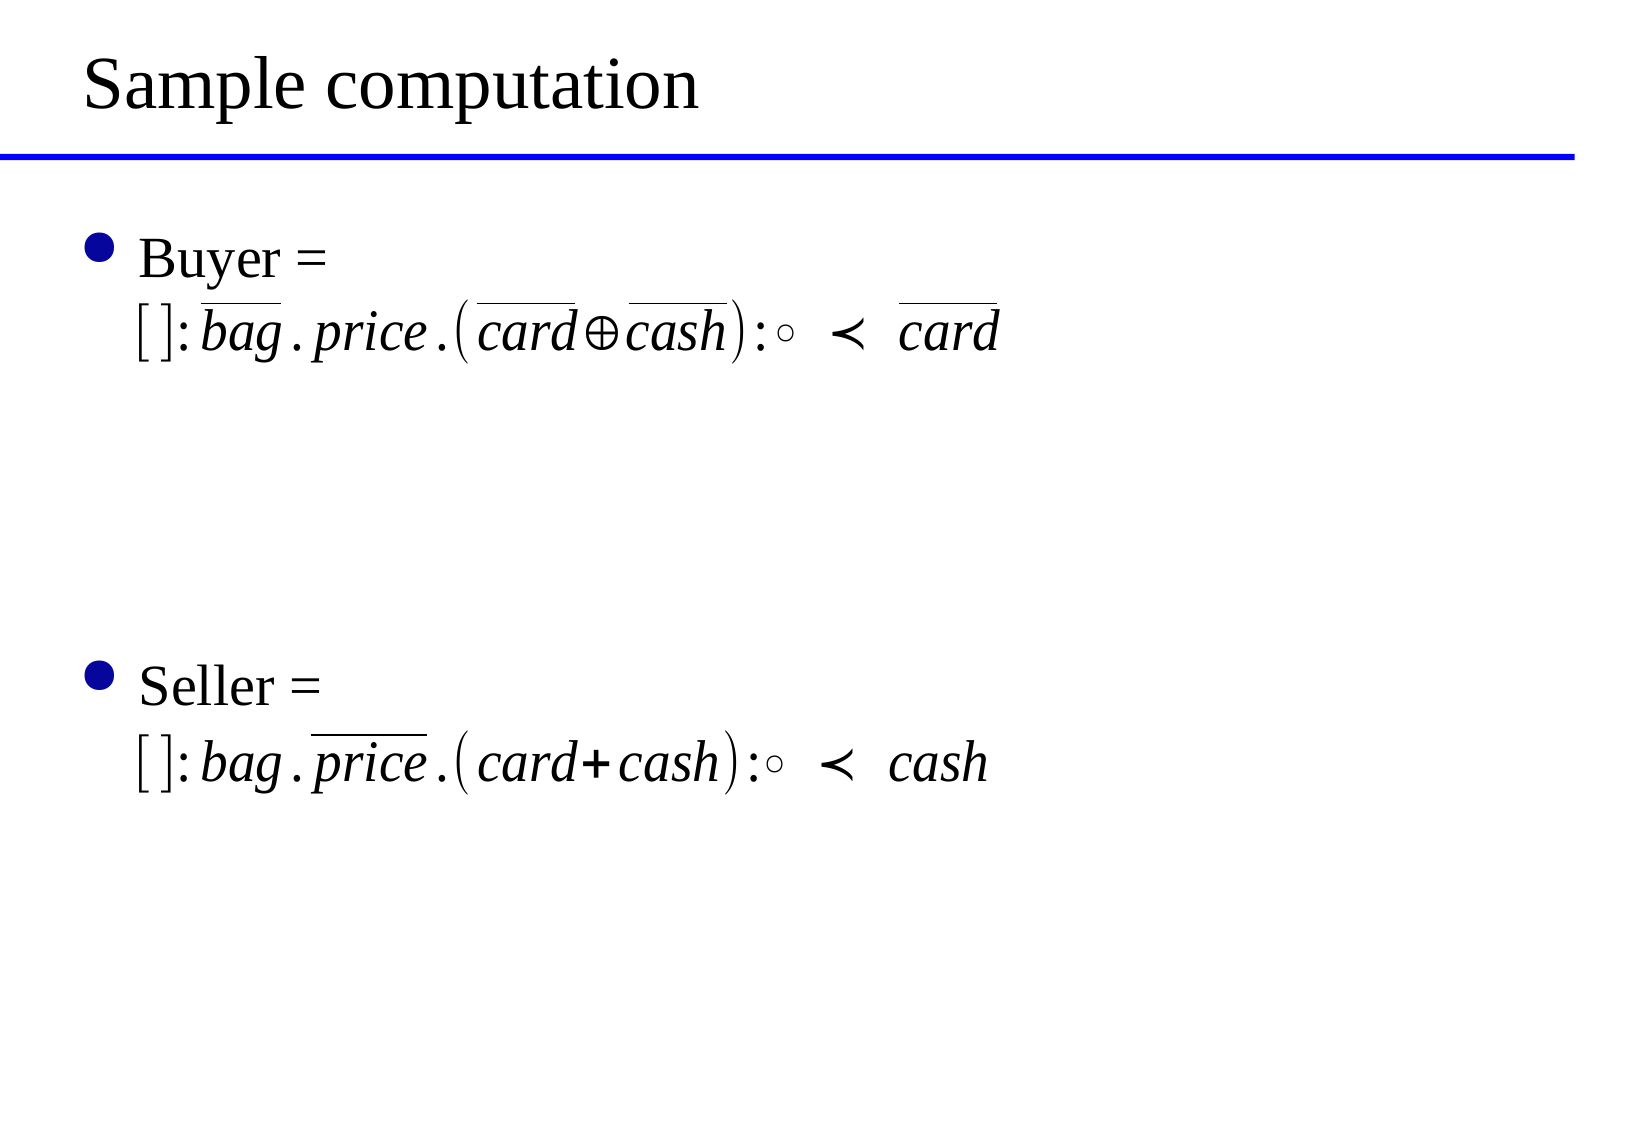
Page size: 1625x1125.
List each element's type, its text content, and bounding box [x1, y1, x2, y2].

chart [121, 295, 1015, 367]
chart [121, 726, 1005, 798]
text_box Buyer = Seller = [67, 198, 1583, 1061]
text_box Sample computation [67, 27, 1544, 131]
